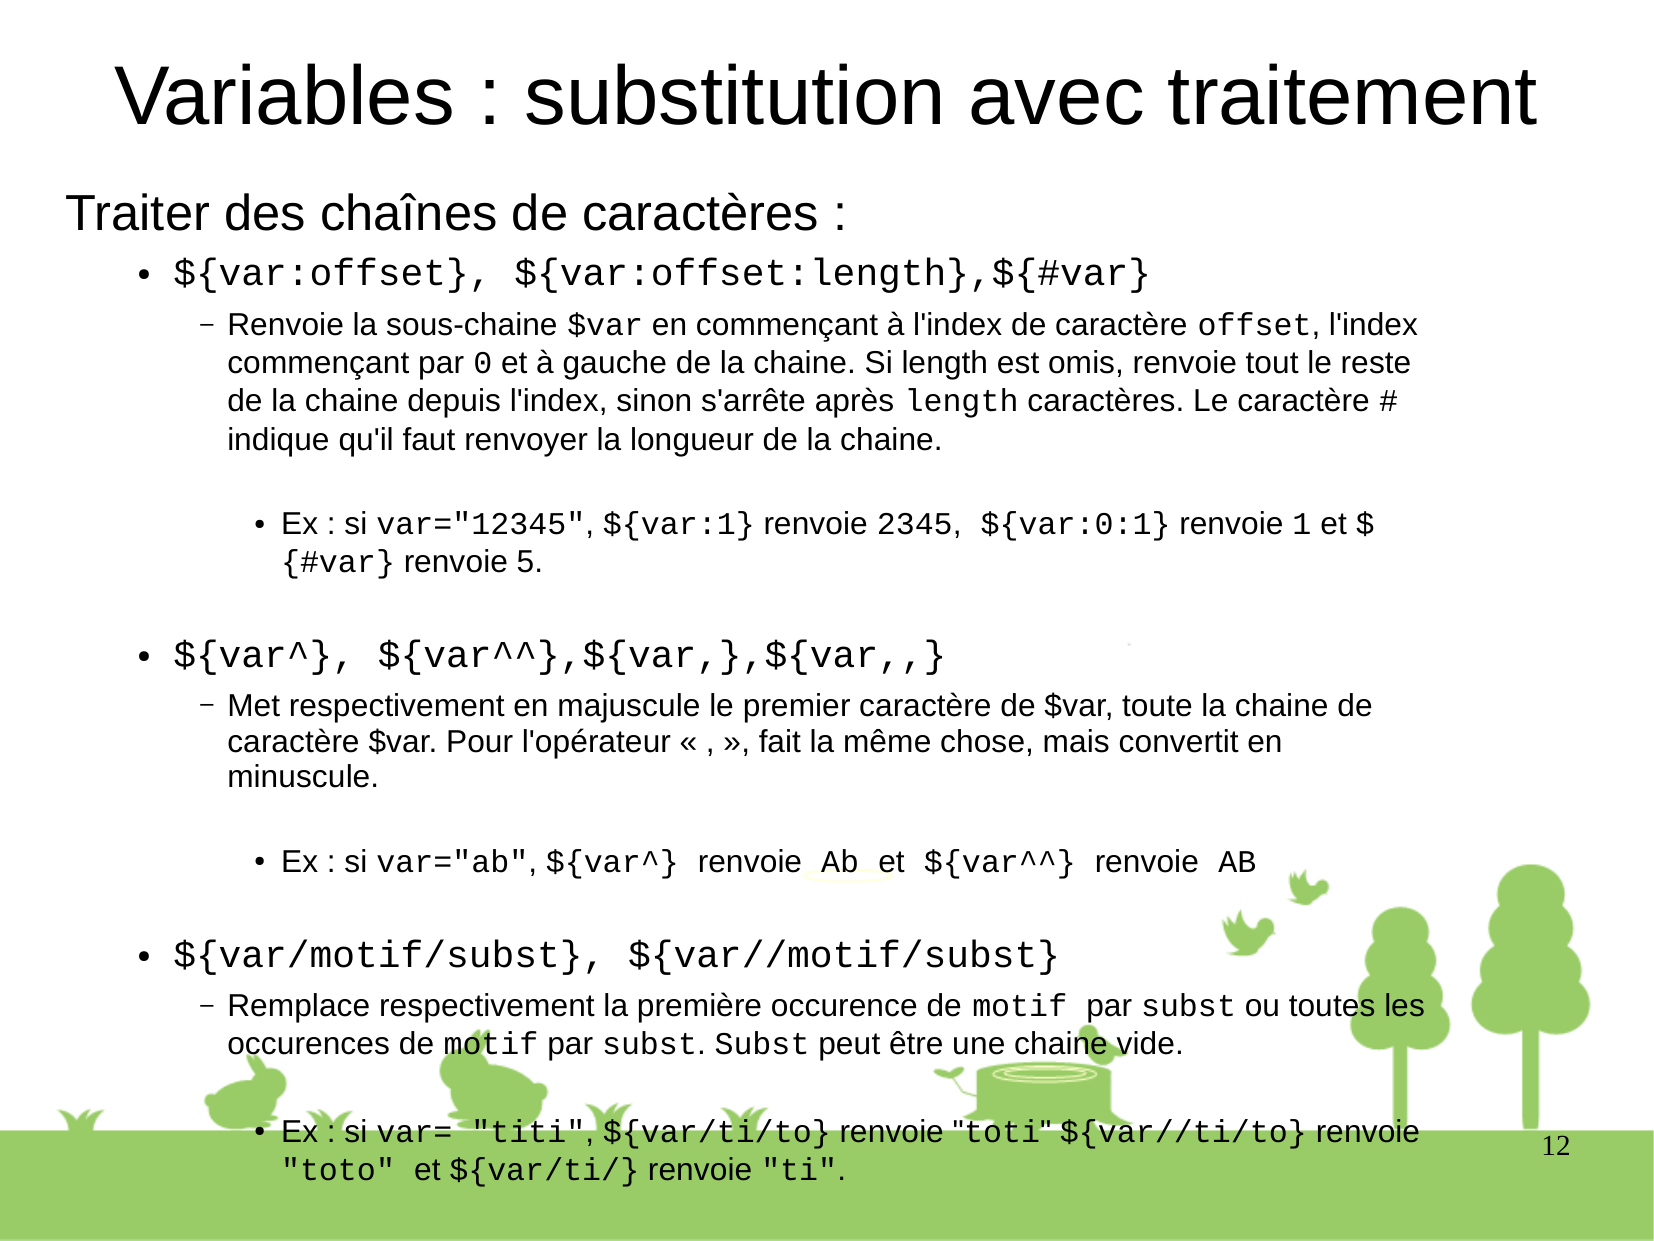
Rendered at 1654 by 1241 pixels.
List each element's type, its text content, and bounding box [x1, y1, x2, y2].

title Variables : substitution avec traitement [82, 49, 1571, 143]
picture [0, 0, 1654, 1241]
list Traiter des chaînes de caractères : ${var:offset}, ${var:offset:length},${#var} Renvoie la sous-chaine $var en commençant à l'index de caractère offset, l'index commençant par 0 et à gauche de la chaine. Si length est omis, renvoie tout le reste de la chaine depuis l'index, sinon s'arrête après length caractères. Le caractère # indique qu'il faut renvoyer la longueur de la chaine. Ex : si var="12345", ${var:1} renvoie 2345, ${var:0:1} renvoie 1 et ${#var} renvoie 5. ${var^}, ${var^^},${var,},${var,,} Met respectivement en majuscule le premier caractère de $var, toute la chaine de caractère $var. Pour l'opérateur « , », fait la même chose, mais convertit en minuscule. Ex : si var="ab", ${var^} renvoie Ab et ${var^^} renvoie AB ${var/motif/subst}, ${var//motif/subst} Remplace respectivement la première occurence de motif par subst ou toutes les occurences de motif par subst. Subst peut être une chaine vide. Ex : si var= "titi", ${var/ti/to} renvoie "toti" ${var//ti/to} renvoie "toto" et ${var/ti/} renvoie "ti". [11, 183, 1441, 1193]
